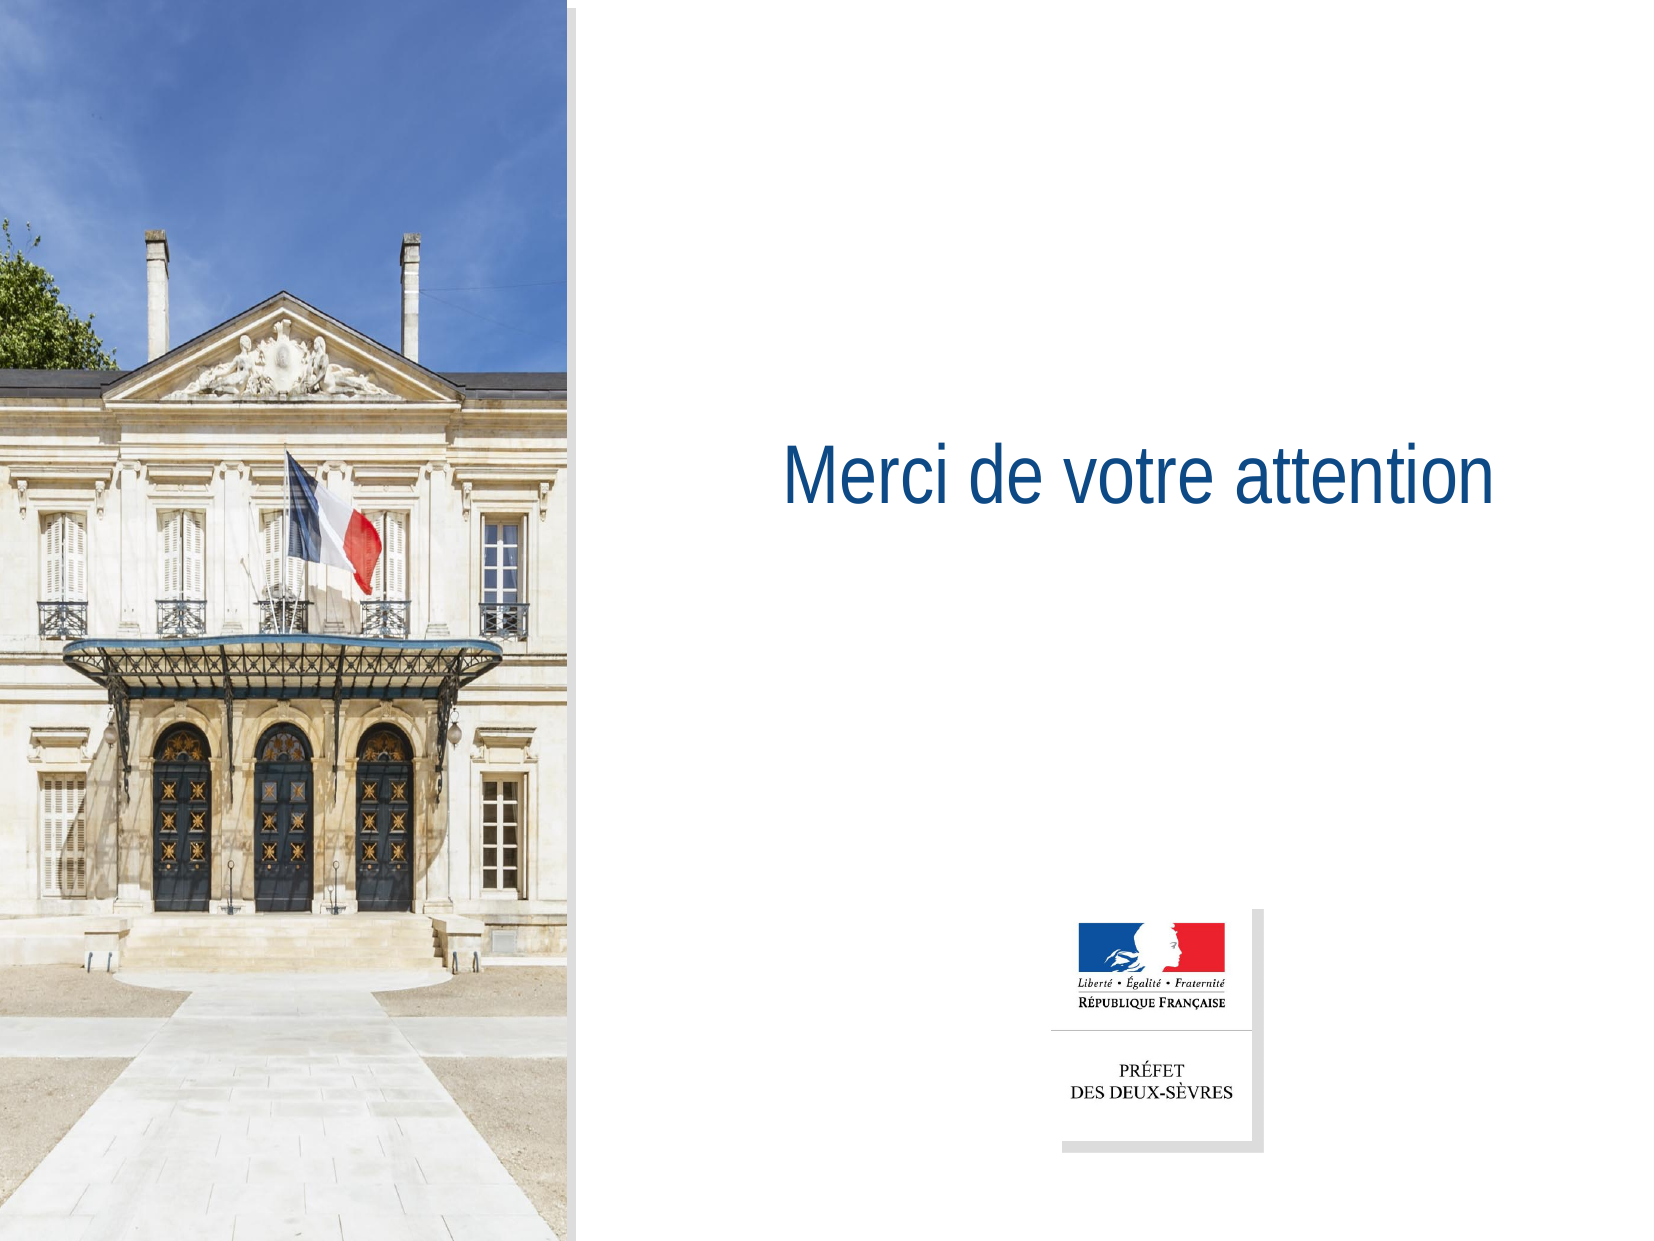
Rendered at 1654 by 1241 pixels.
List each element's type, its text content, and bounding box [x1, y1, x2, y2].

picture [0, 0, 567, 1241]
picture [1051, 897, 1252, 1141]
text_box Merci de votre attention [567, 417, 1654, 934]
